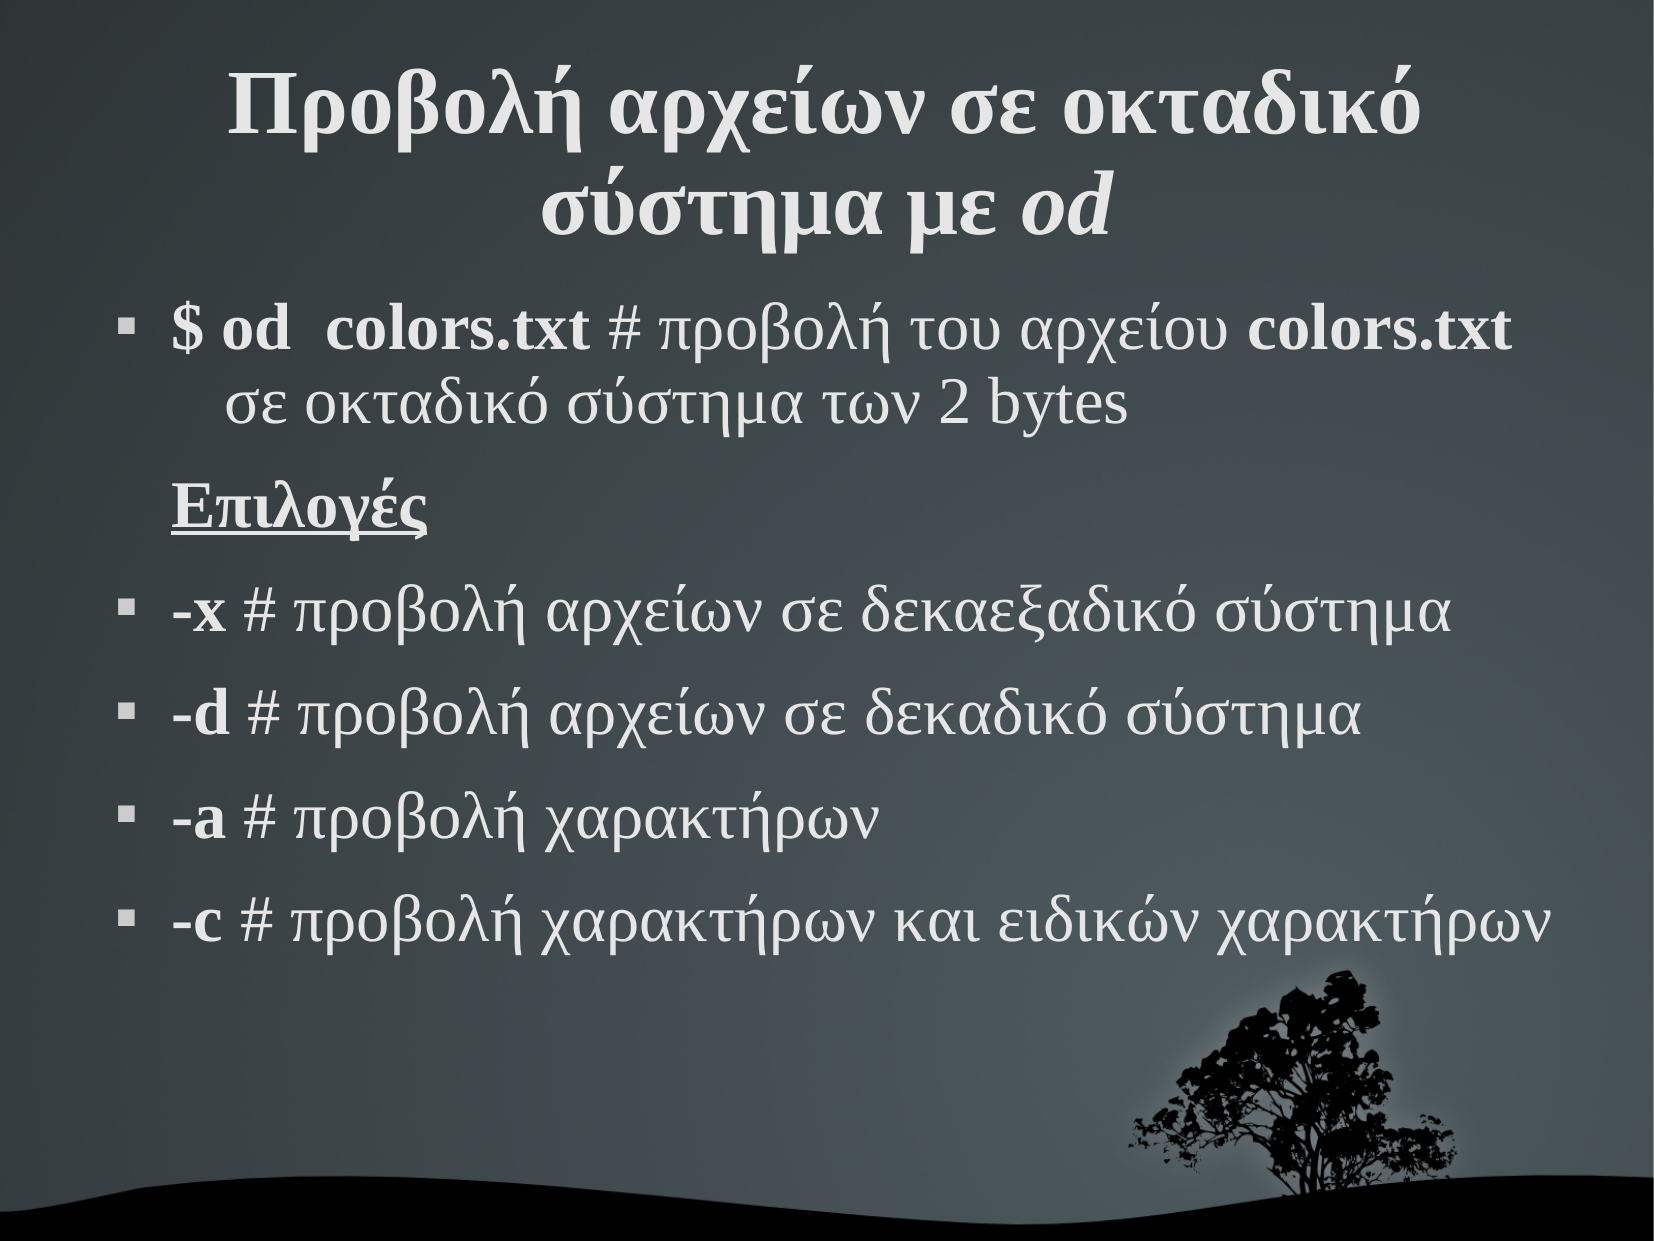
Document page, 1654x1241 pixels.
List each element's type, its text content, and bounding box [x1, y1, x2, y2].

picture [0, 0, 1654, 1241]
title Προβολή αρχείων σε οκταδικό σύστημα με od [82, 33, 1571, 273]
list $ od colors.txt # προβολή του αρχείου colors.txt σε οκταδικό σύστημα των 2 bytes Επιλογές -x # προβολή αρχείων σε δεκαεξαδικό σύστημα -d # προβολή αρχείων σε δεκαδικό σύστημα -a # προβολή χαρακτήρων -c # προβολή χαρακτήρων και ειδικών χαρακτήρων [82, 290, 1571, 1109]
